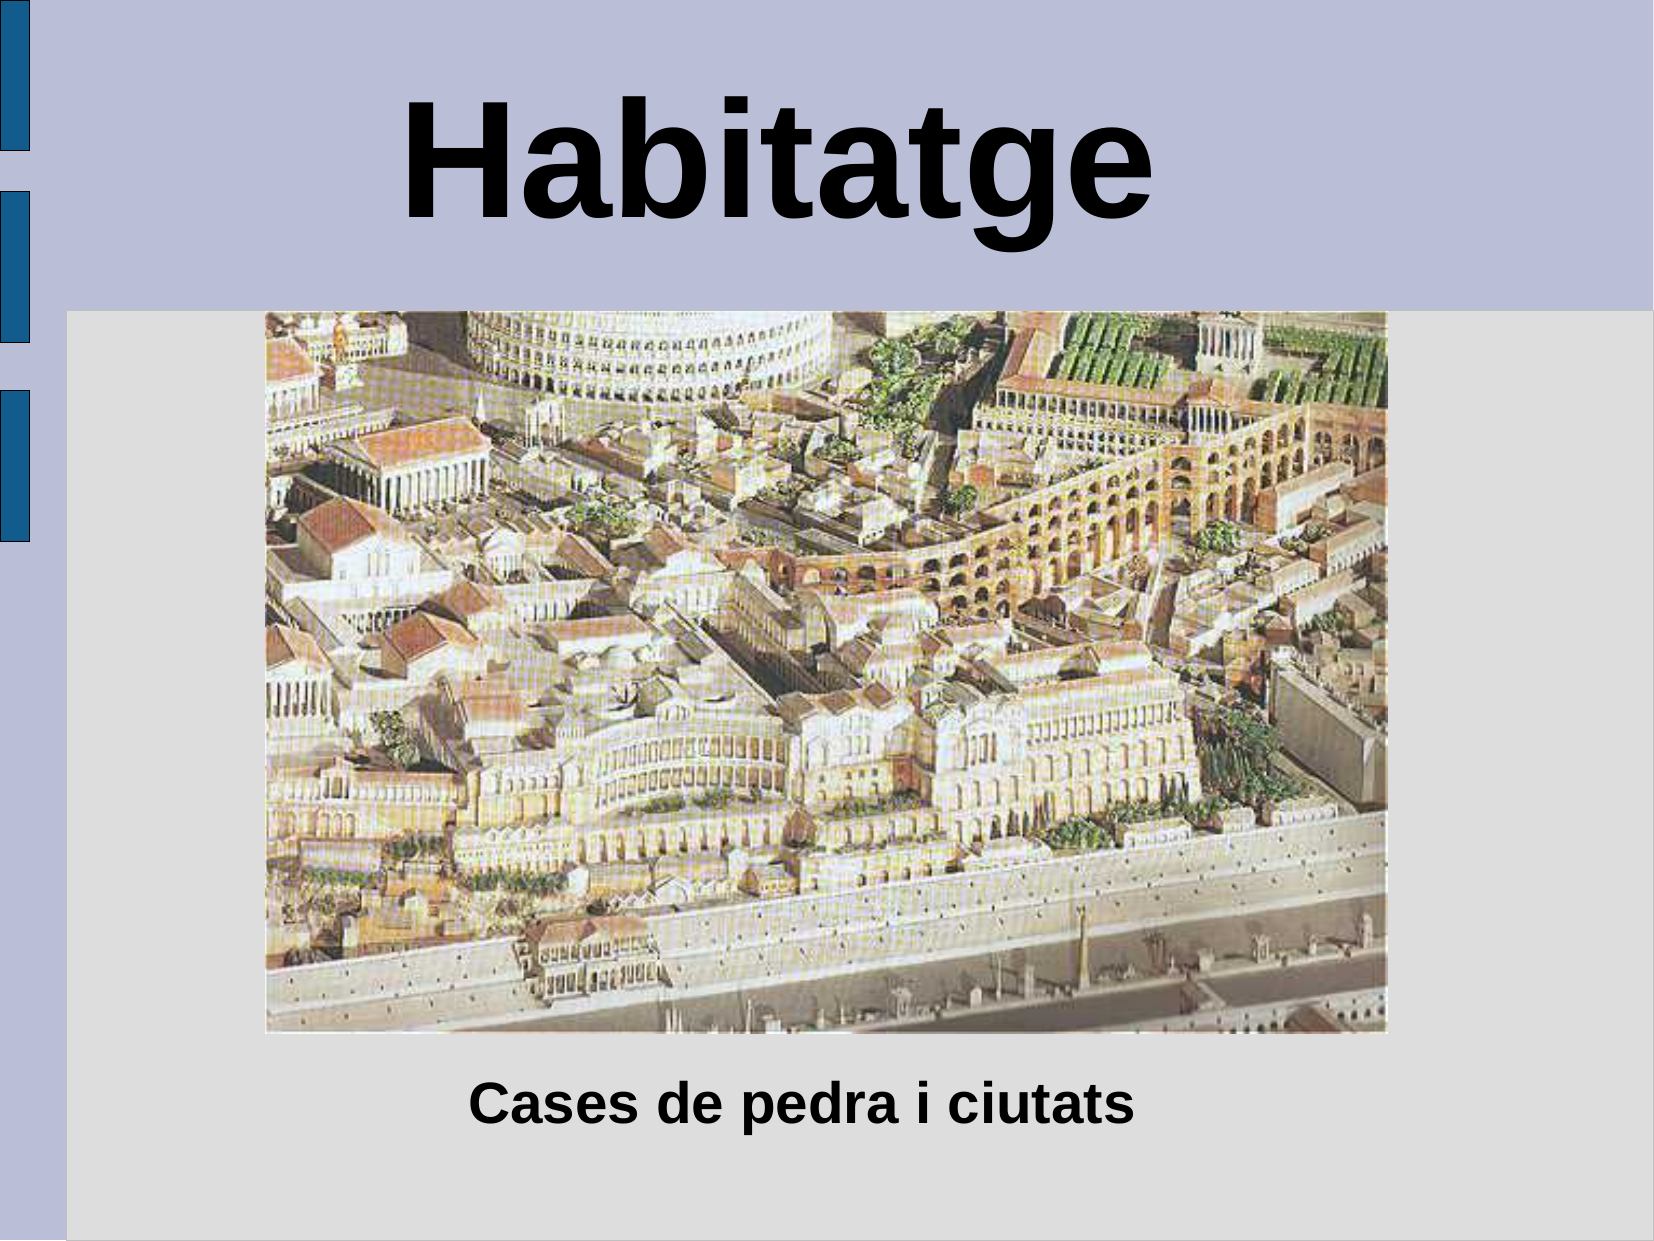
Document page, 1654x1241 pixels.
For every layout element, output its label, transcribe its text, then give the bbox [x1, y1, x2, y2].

text_box Habitatge [383, 59, 1174, 261]
picture [265, 311, 1388, 1034]
text_box Cases de pedra i ciutats [453, 1062, 1152, 1145]
